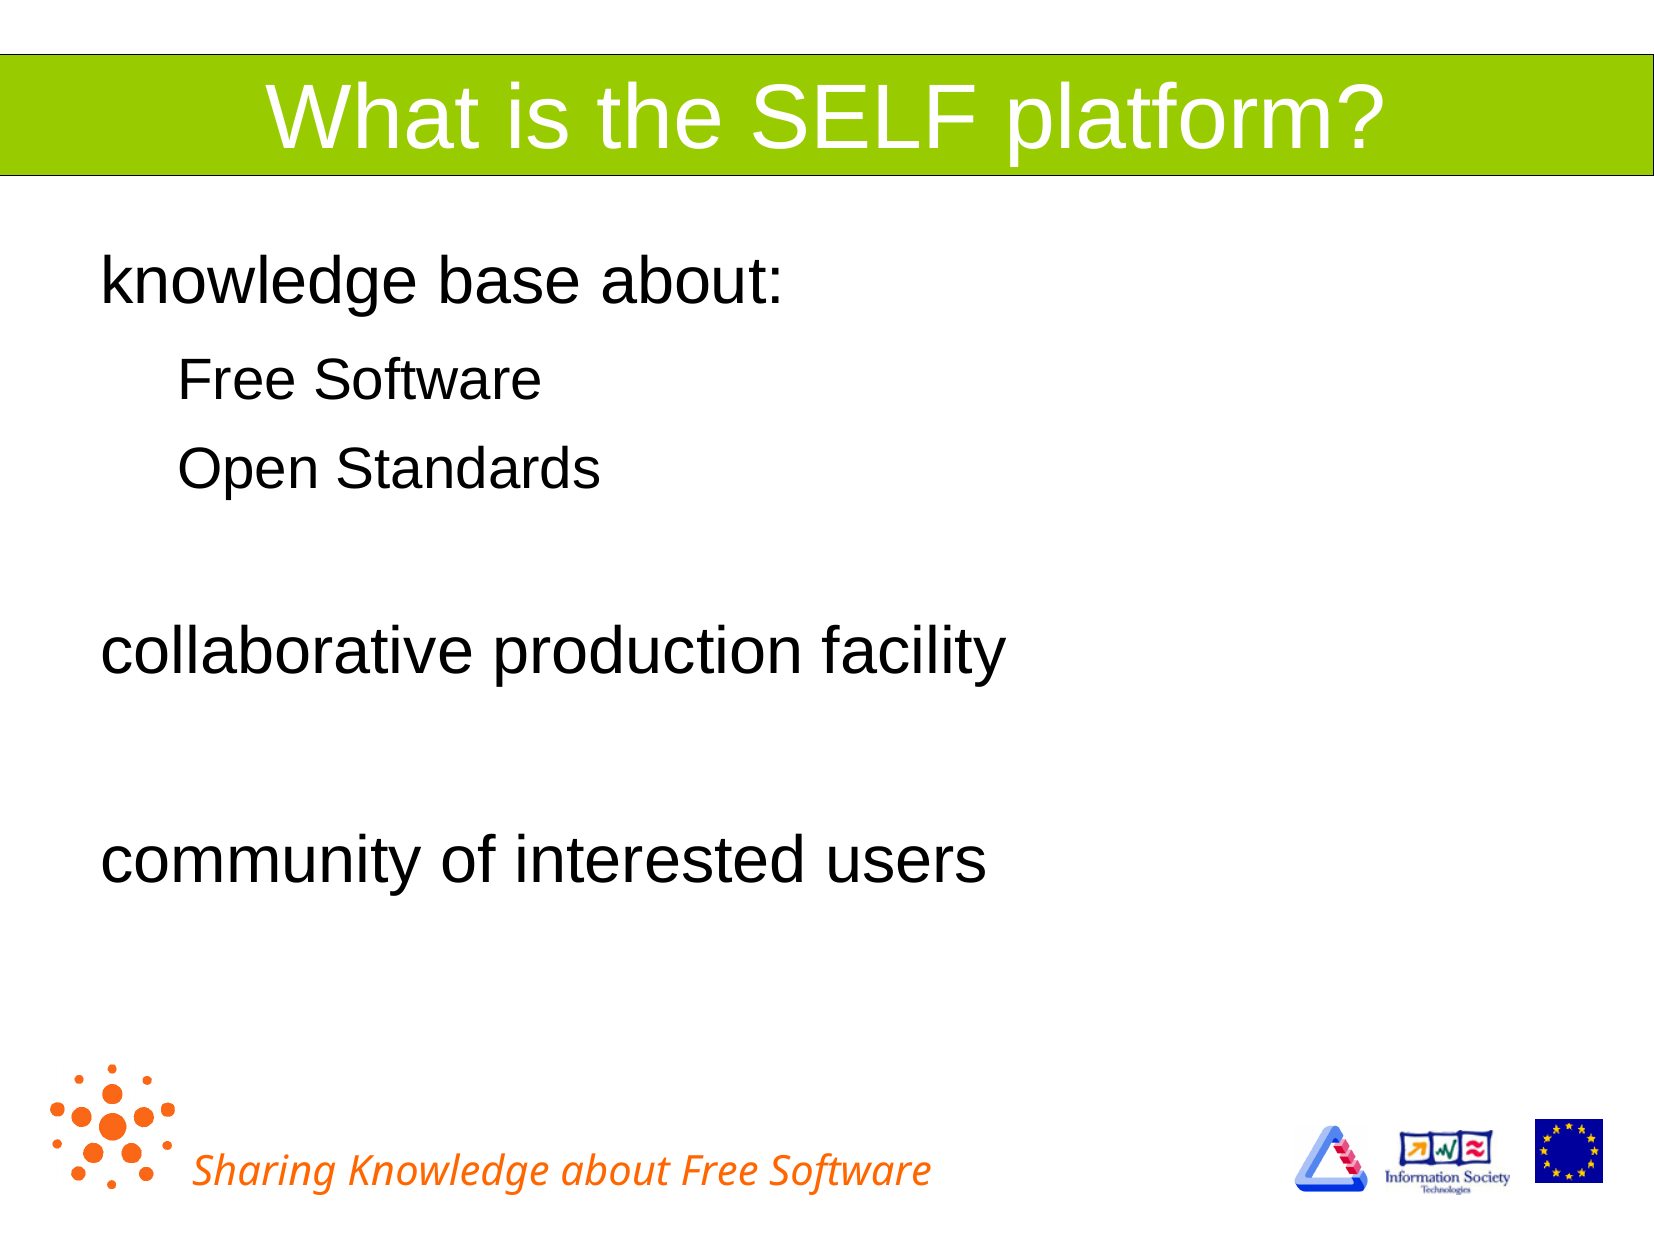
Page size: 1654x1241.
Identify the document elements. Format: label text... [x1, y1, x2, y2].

picture [1294, 1125, 1368, 1193]
list knowledge base about: Free Software Open Standards collaborative production facility community of interested users [82, 242, 1571, 1062]
picture [50, 1064, 175, 1189]
picture [1535, 1119, 1603, 1183]
picture [1385, 1130, 1510, 1195]
title What is the SELF platform? [82, 59, 1571, 174]
